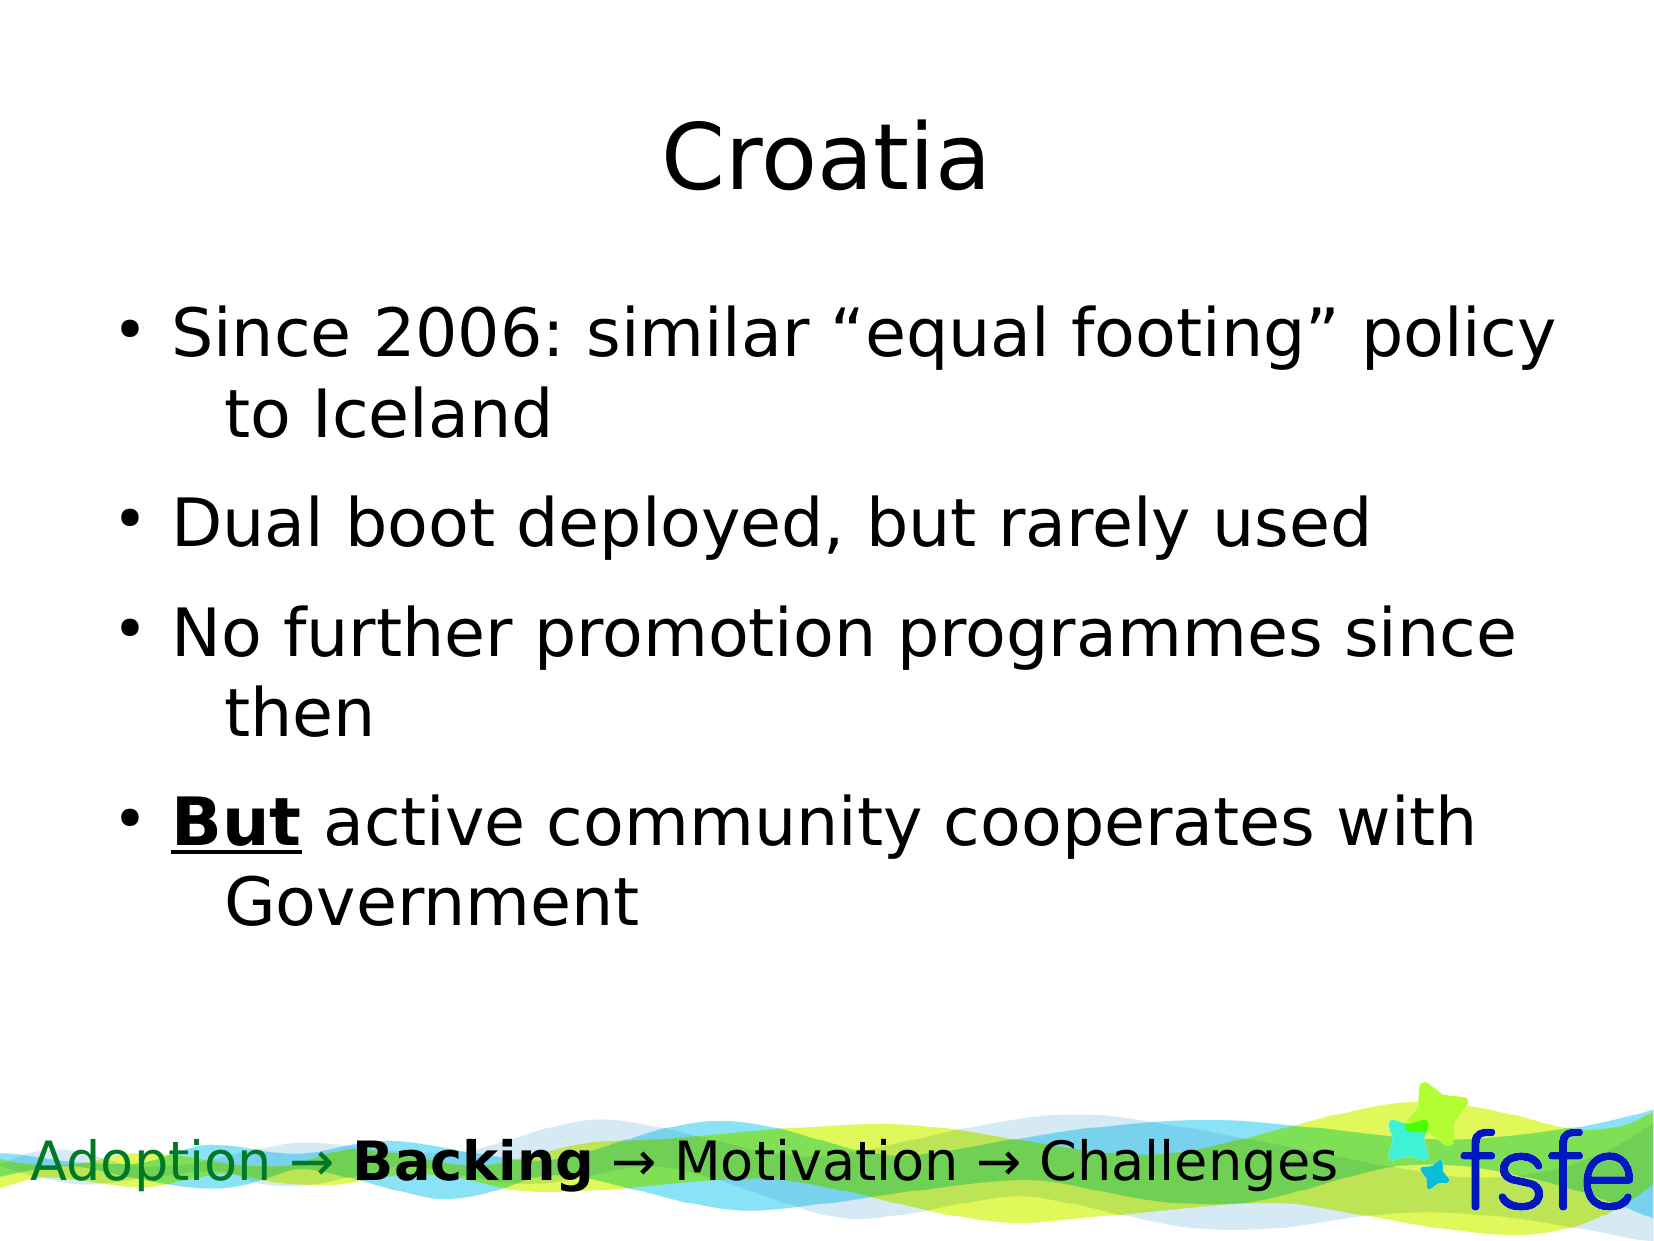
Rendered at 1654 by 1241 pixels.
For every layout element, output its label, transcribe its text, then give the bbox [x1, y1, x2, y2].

picture [0, 1081, 1654, 1241]
title Adoption → Backing → Motivation → Challenges [0, 1100, 1371, 1217]
title Croatia [82, 49, 1571, 257]
list Since 2006: similar “equal footing” policy to Iceland Dual boot deployed, but rarely used No further promotion programmes since then But active community cooperates with Government [82, 290, 1571, 1010]
